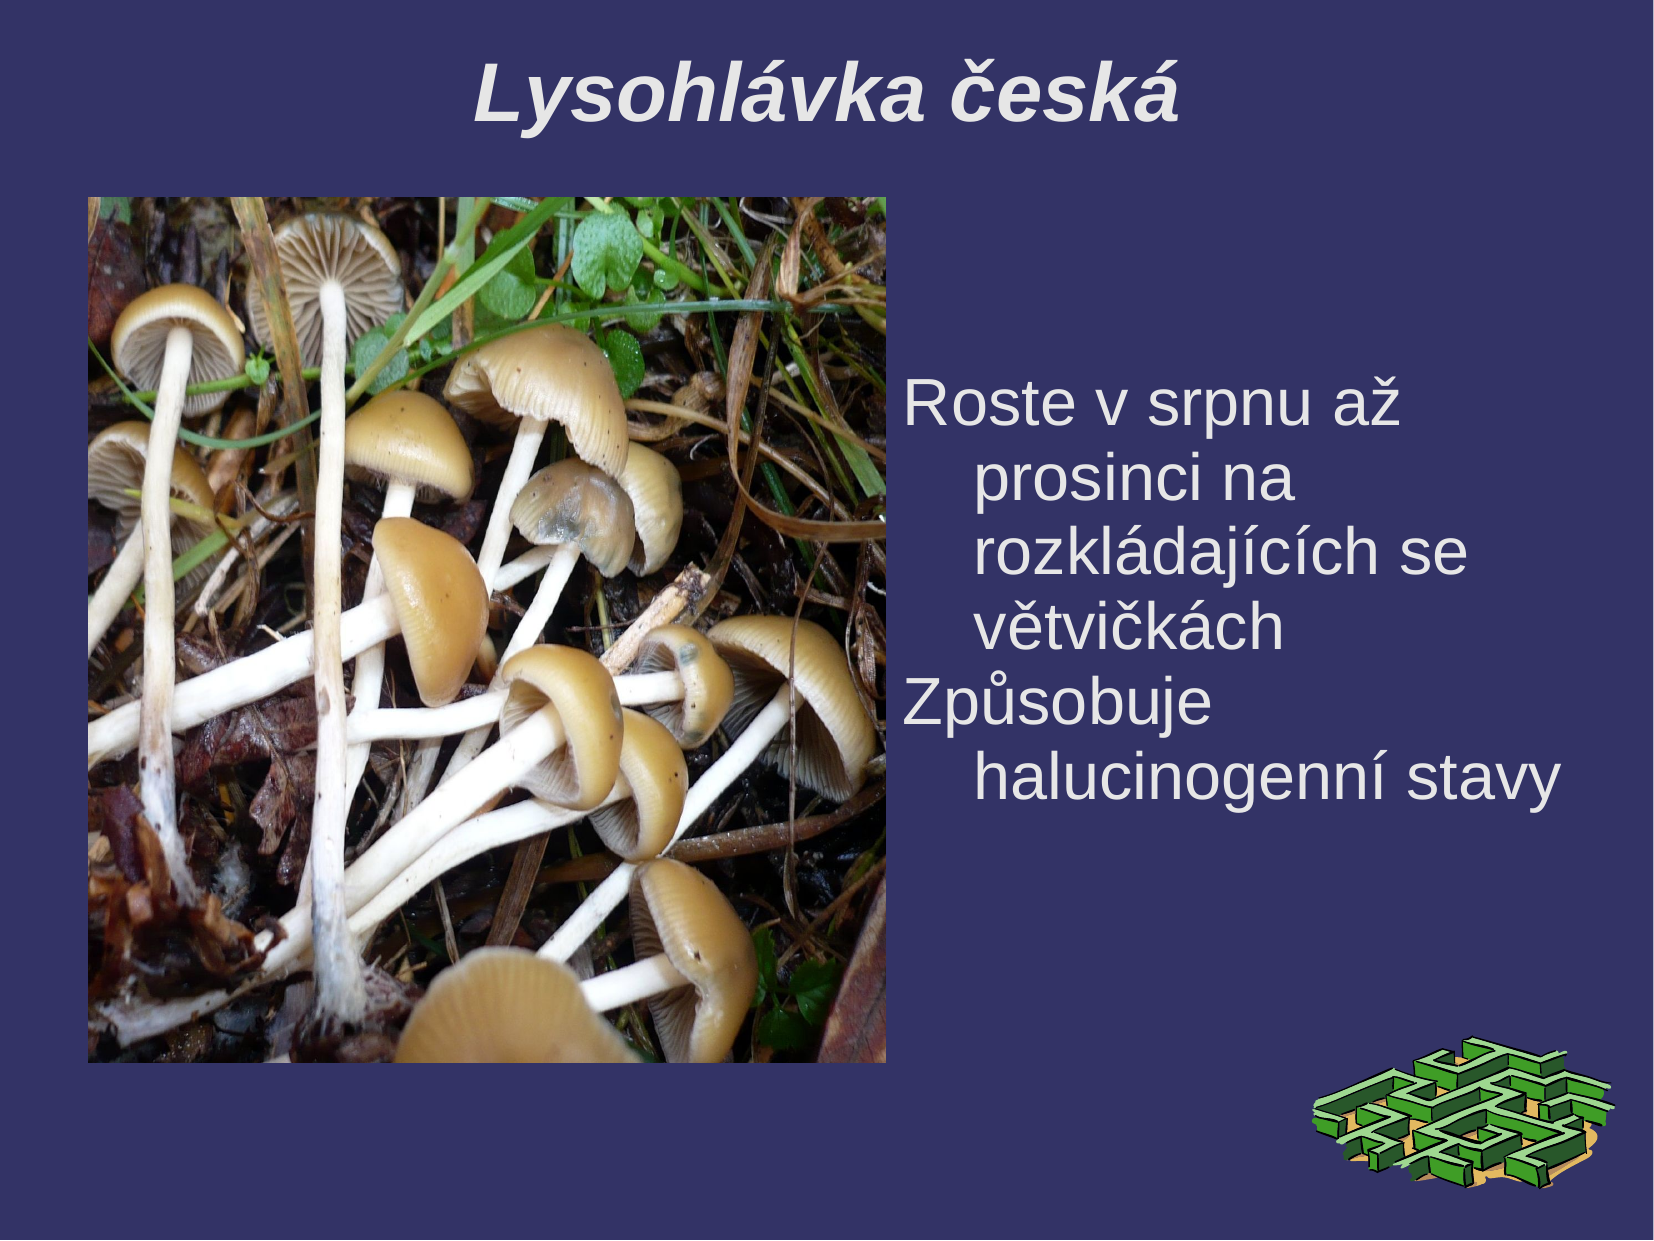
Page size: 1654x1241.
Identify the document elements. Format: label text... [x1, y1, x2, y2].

list Roste v srpnu až prosinci na rozkládajících se větvičkách Způsobuje halucinogenní stavy [891, 364, 1570, 1147]
title Lysohlávka česká [121, 0, 1534, 187]
picture [88, 197, 886, 1063]
